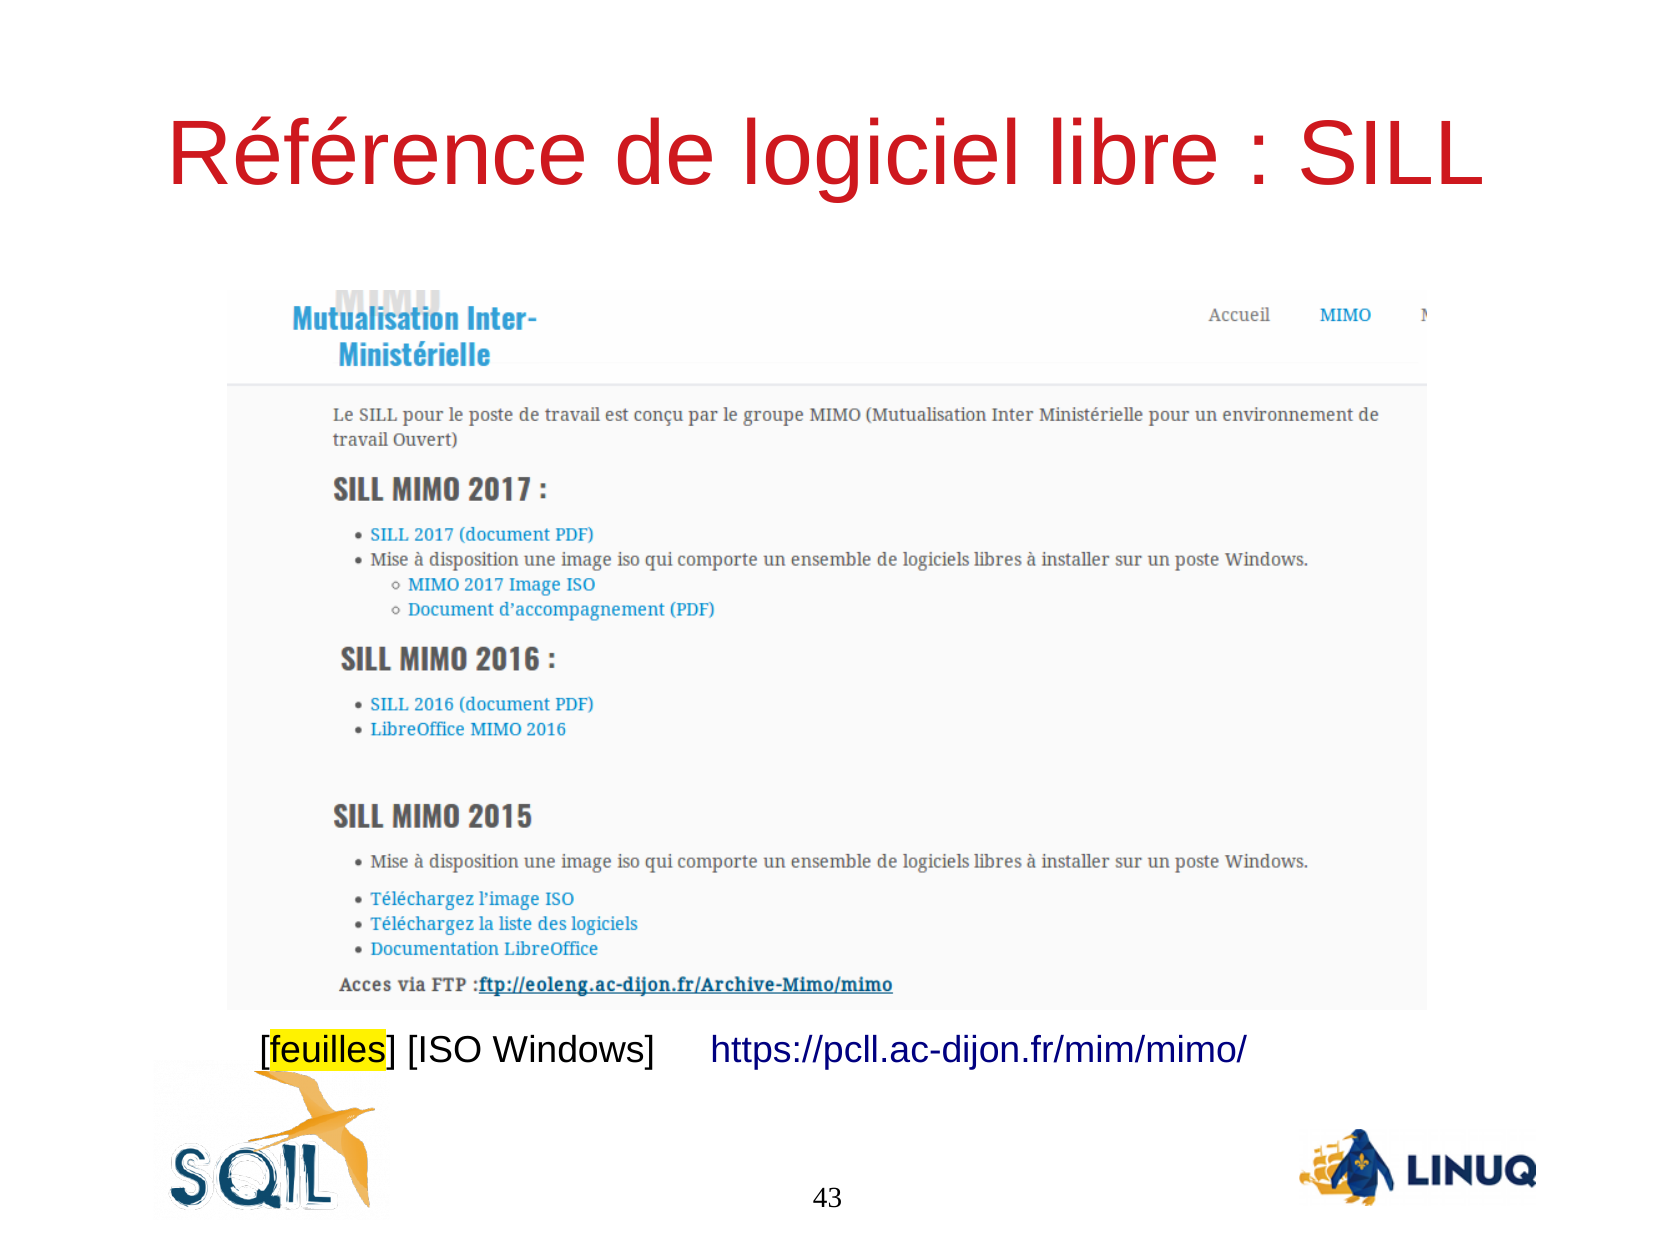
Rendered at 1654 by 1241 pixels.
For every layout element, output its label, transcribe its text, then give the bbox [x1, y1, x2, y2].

picture [153, 1060, 390, 1220]
text_box [feuilles] [ISO Windows] [244, 1021, 671, 1078]
text_box https://pcll.ac-dijon.fr/mim/mimo/ [695, 1020, 1274, 1078]
title Référence de logiciel libre : SILL [82, 49, 1571, 257]
picture [1299, 1129, 1536, 1206]
picture [227, 290, 1427, 1010]
